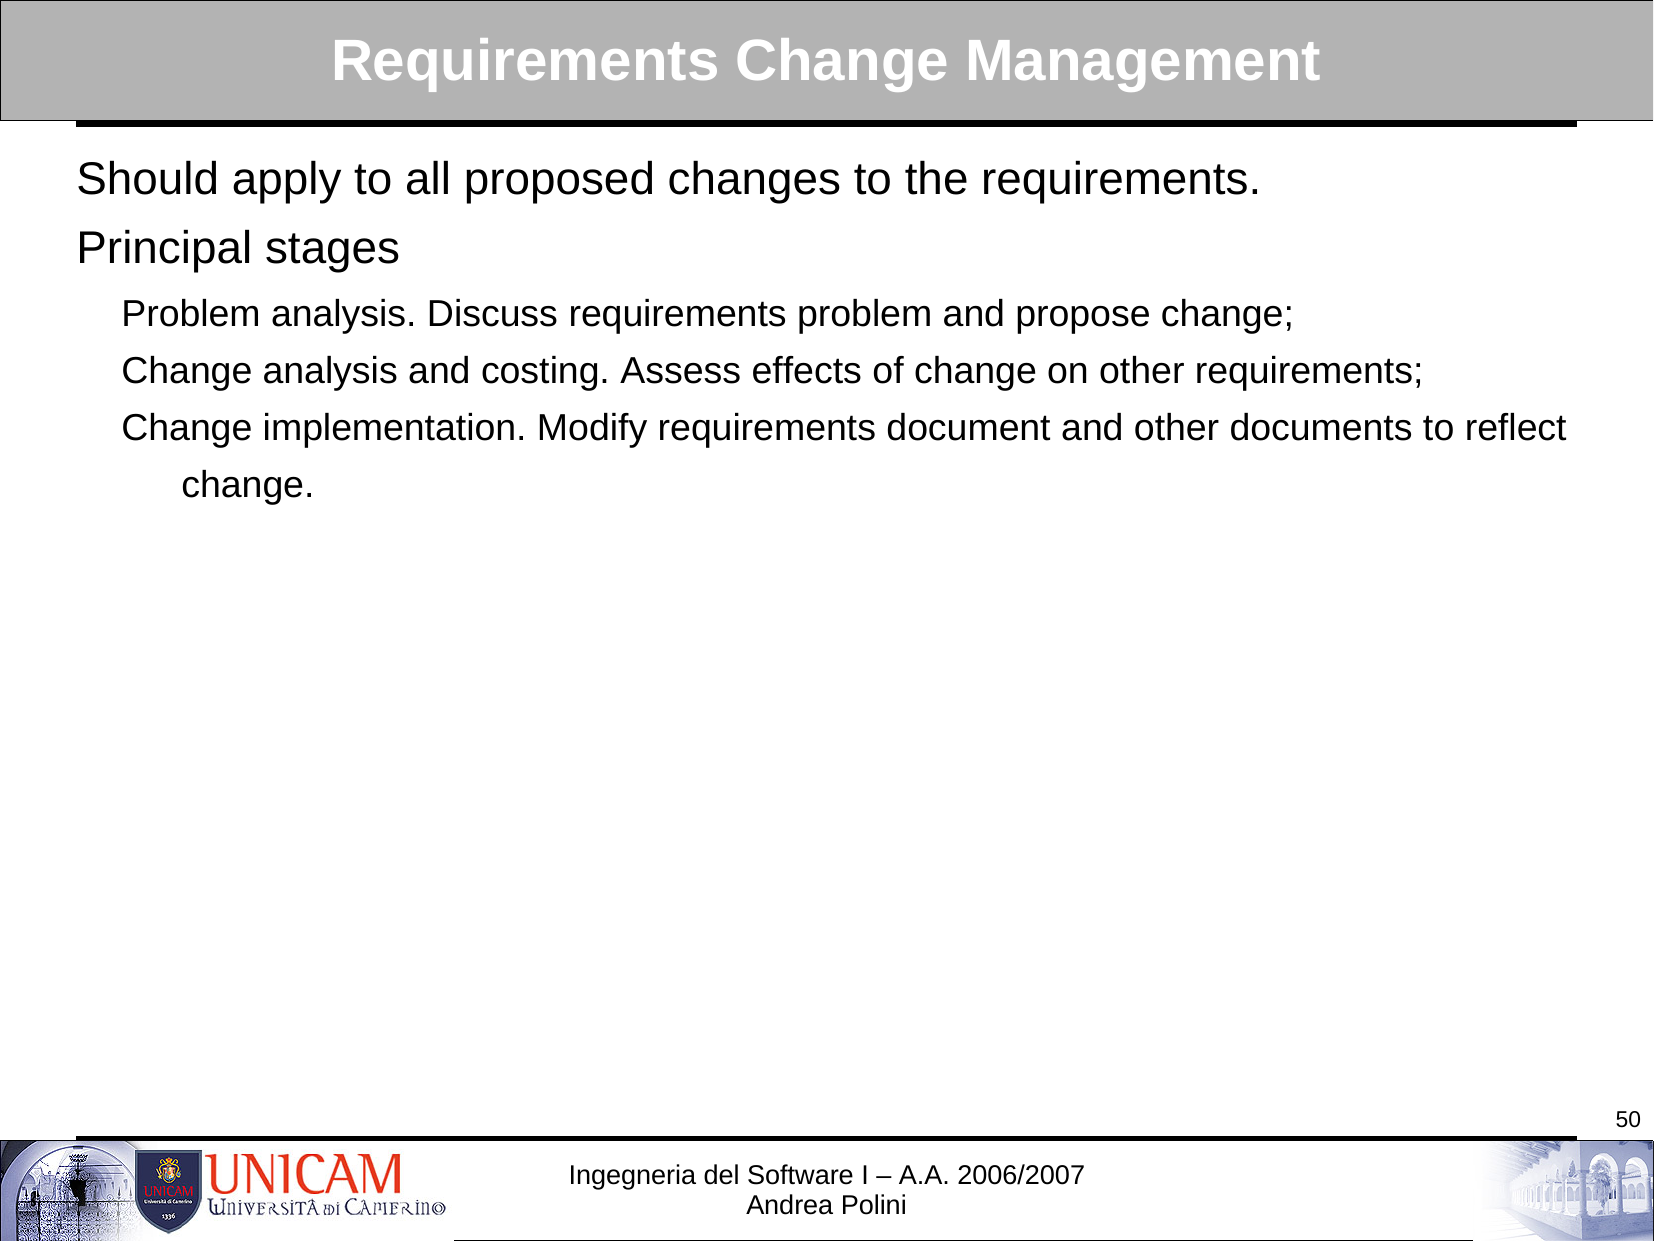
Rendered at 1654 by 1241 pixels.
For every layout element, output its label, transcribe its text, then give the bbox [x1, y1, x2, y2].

title Requirements Change Management [0, 0, 1653, 121]
picture [1473, 1141, 1654, 1241]
list Should apply to all proposed changes to the requirements. Principal stages Problem analysis. Discuss requirements problem and propose change; Change analysis and costing. Assess effects of change on other requirements; Change implementation. Modify requirements document and other documents to reflect change. [76, 152, 1577, 671]
picture [0, 1141, 454, 1241]
